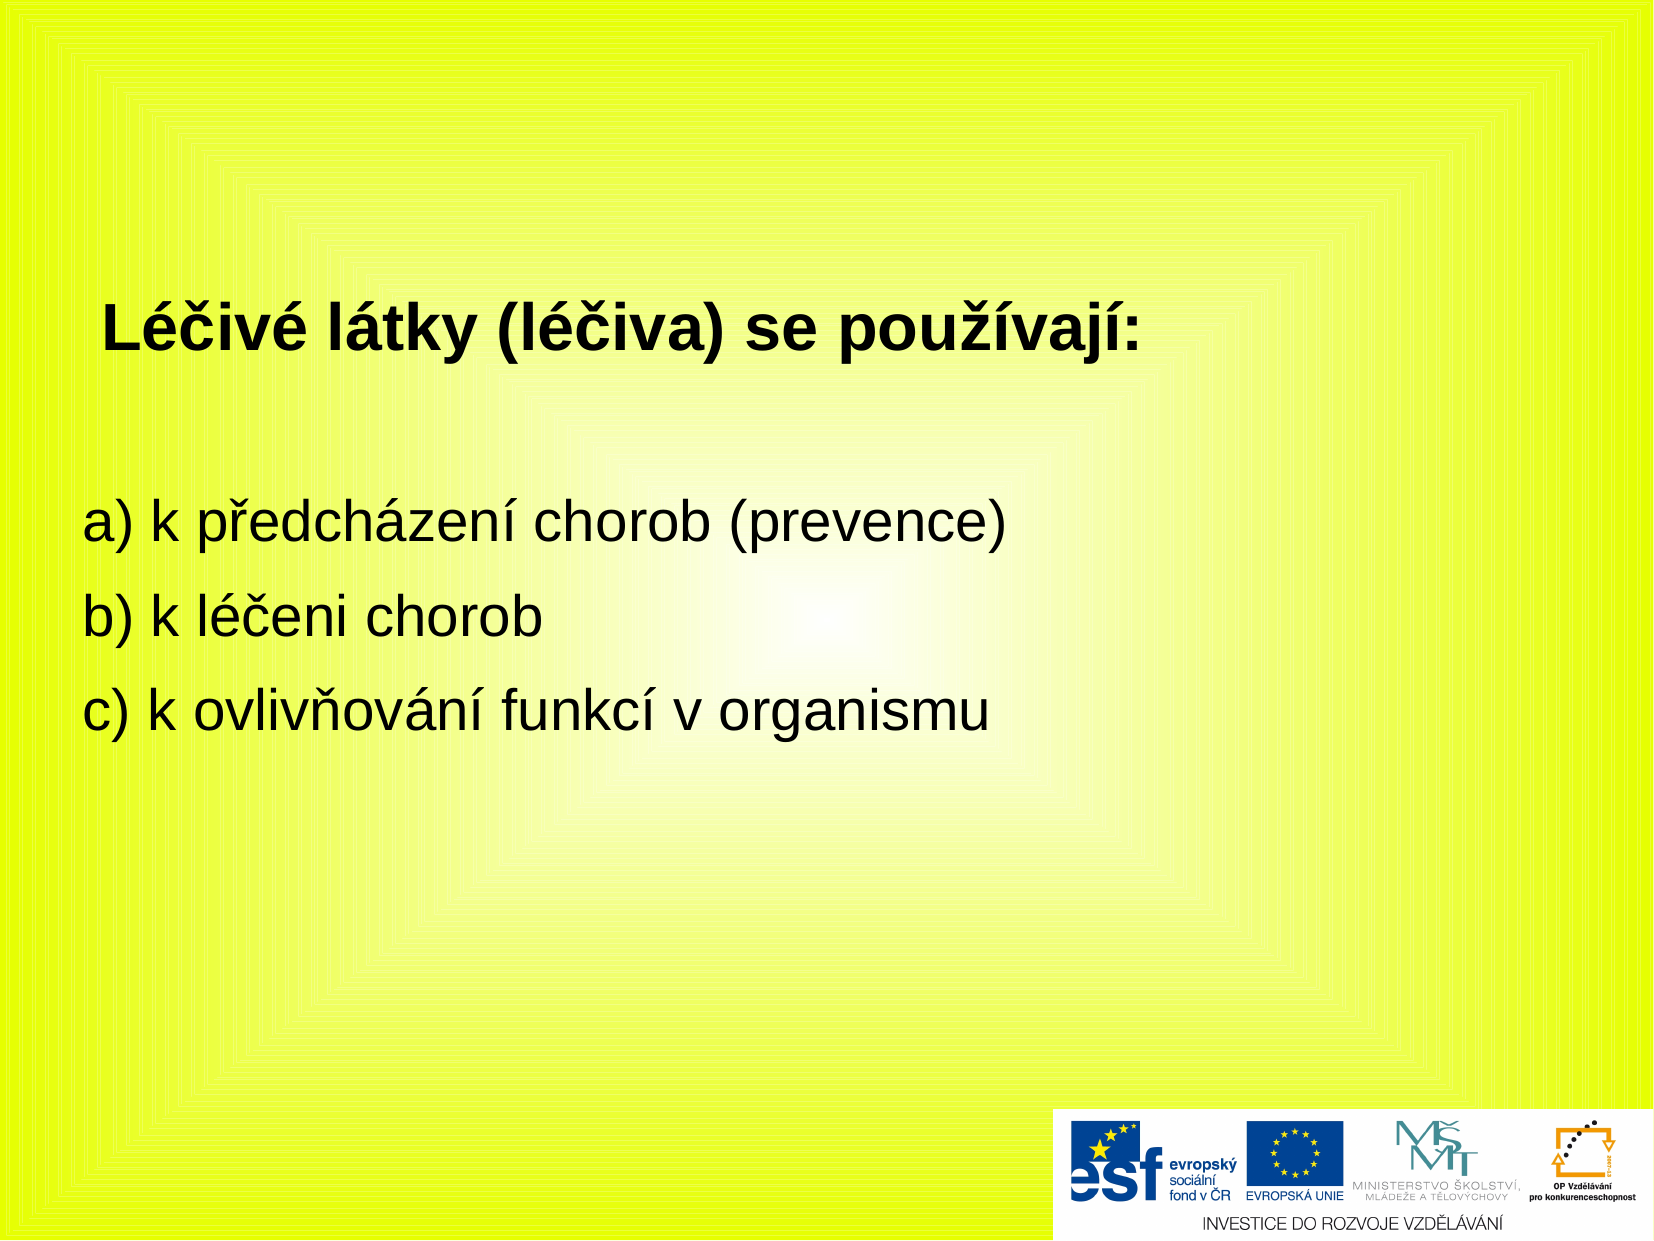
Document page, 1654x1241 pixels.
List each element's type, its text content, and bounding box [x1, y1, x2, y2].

list Léčivé látky (léčiva) se používají: a) k předcházení chorob (prevence) b) k léčeni chorob c) k ovlivňování funkcí v organismu [82, 290, 1571, 1109]
picture [1053, 1109, 1654, 1241]
